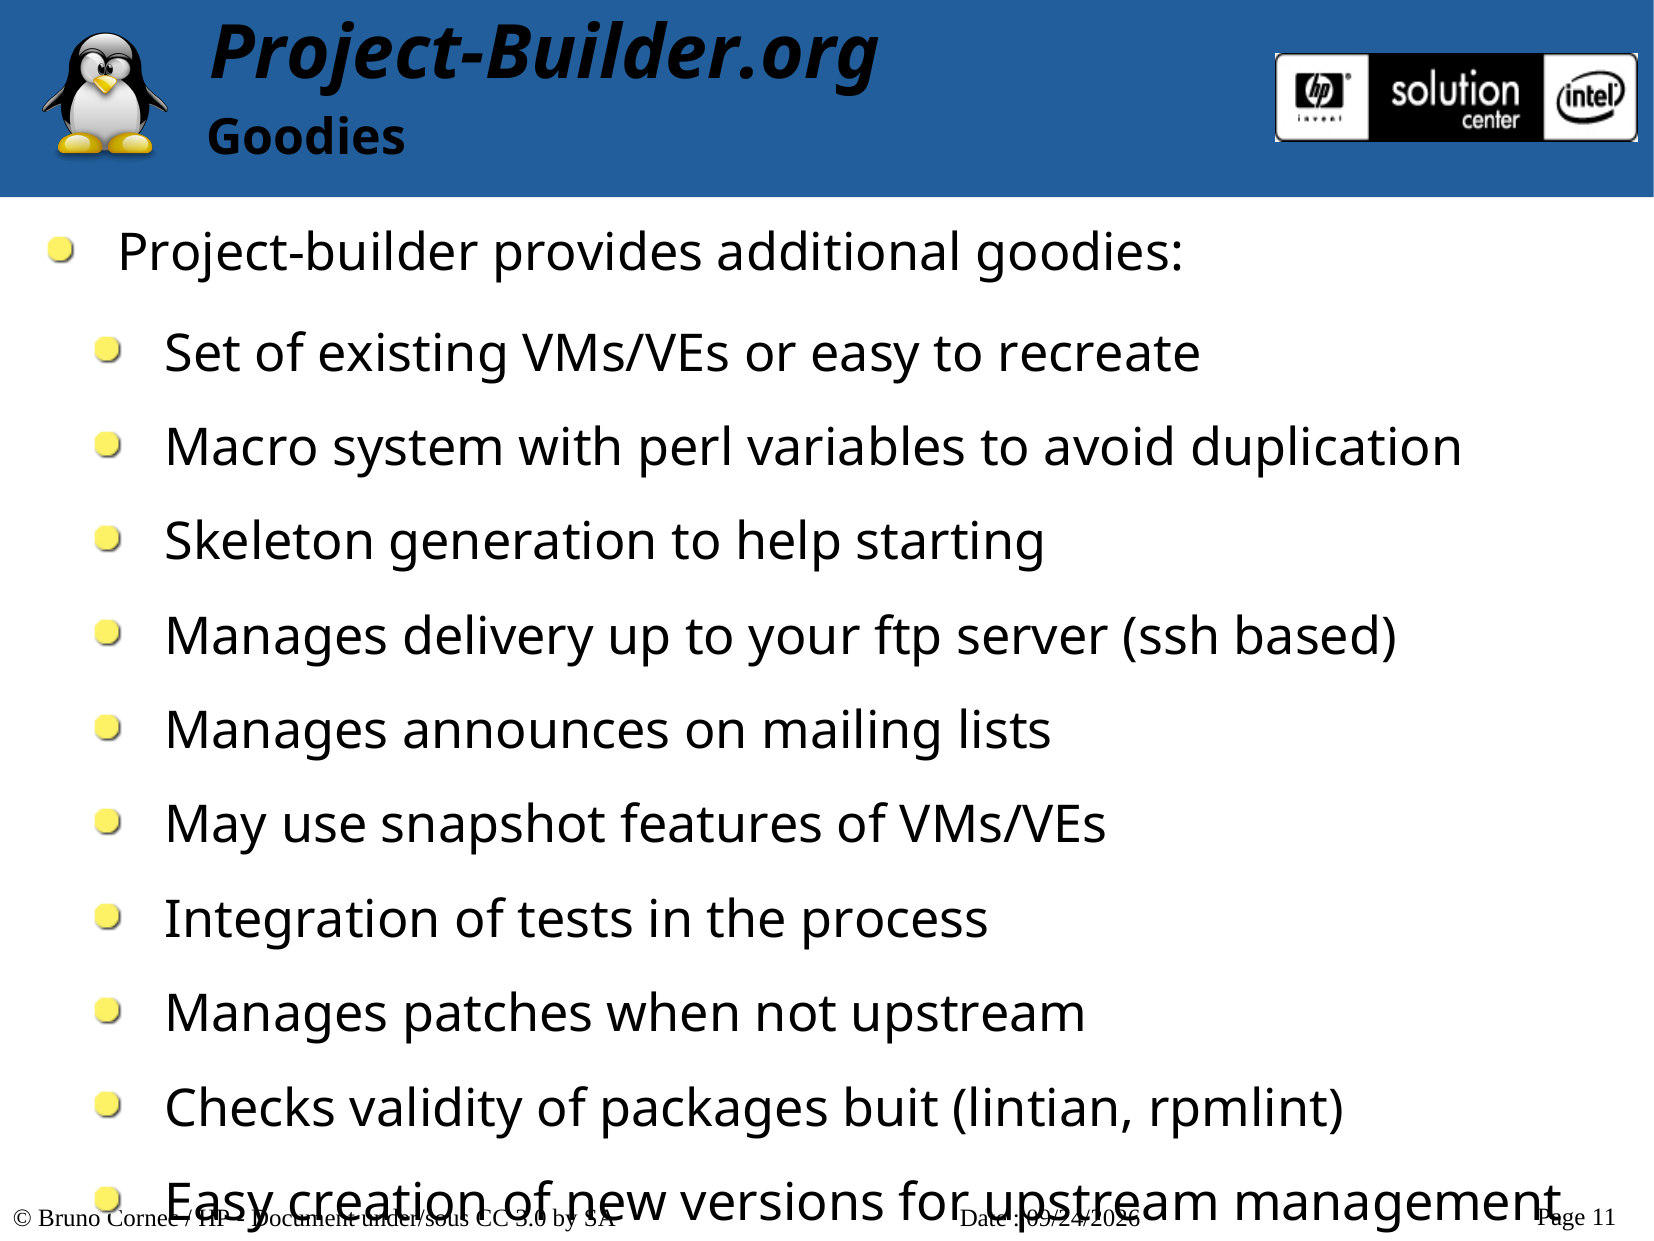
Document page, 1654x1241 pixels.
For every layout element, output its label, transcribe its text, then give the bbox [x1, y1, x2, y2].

list Project-builder provides additional goodies: Set of existing VMs/VEs or easy to recreate Macro system with perl variables to avoid duplication Skeleton generation to help starting Manages delivery up to your ftp server (ssh based) Manages announces on mailing lists May use snapshot features of VMs/VEs Integration of tests in the process Manages patches when not upstream Checks validity of packages buit (lintian, rpmlint) Easy creation of new versions for upstream management [34, 215, 1642, 1123]
picture [42, 29, 168, 167]
picture [93, 1185, 124, 1216]
title Goodies [206, 56, 1121, 218]
picture [1275, 53, 1638, 142]
